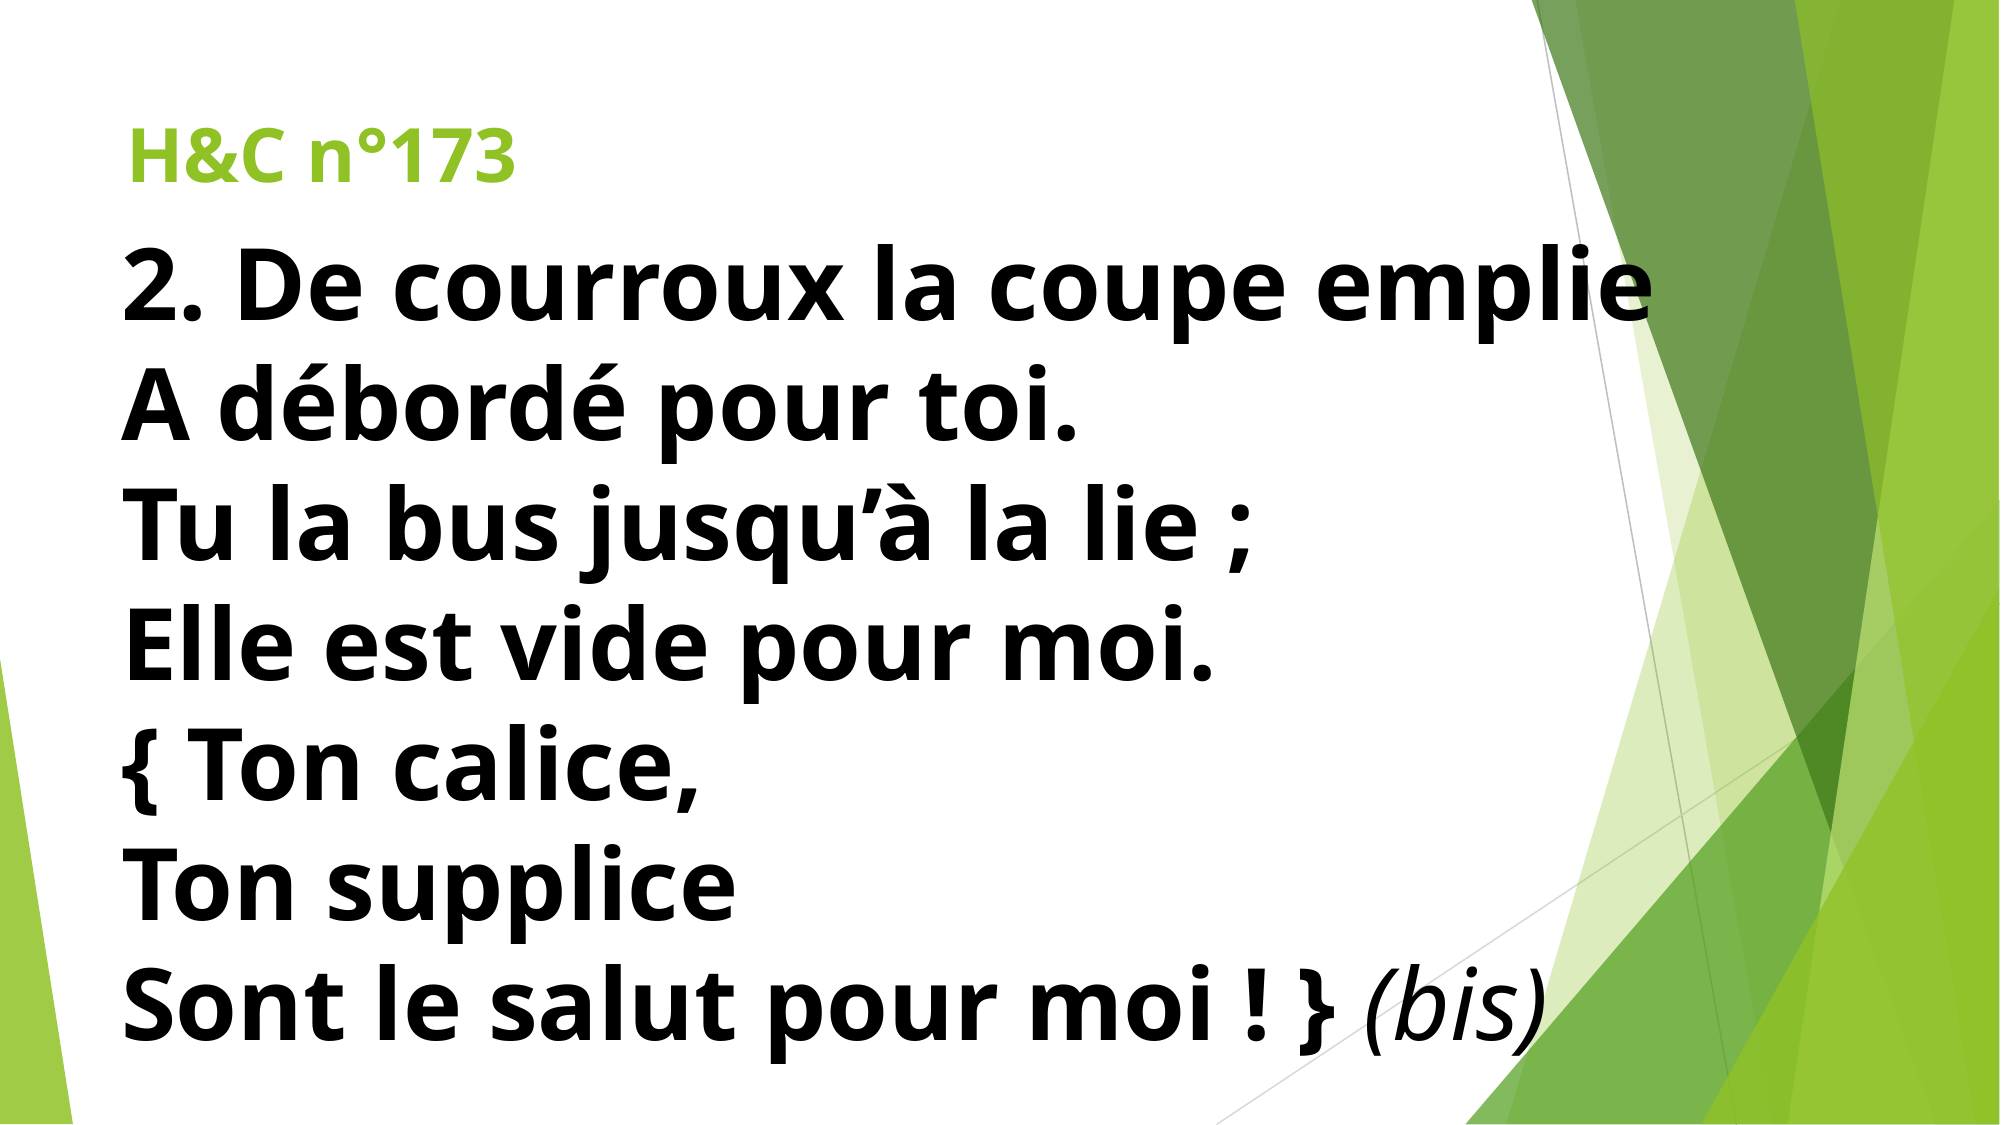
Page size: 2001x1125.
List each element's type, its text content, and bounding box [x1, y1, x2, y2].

text_box H&C n°173 [111, 99, 1522, 213]
text_box 2. De courroux la coupe emplie A débordé pour toi. Tu la bus jusqu’à la lie ; Elle est vide pour moi. { Ton calice, Ton supplice Sont le salut pour moi ! } (bis) [106, 213, 1973, 1037]
